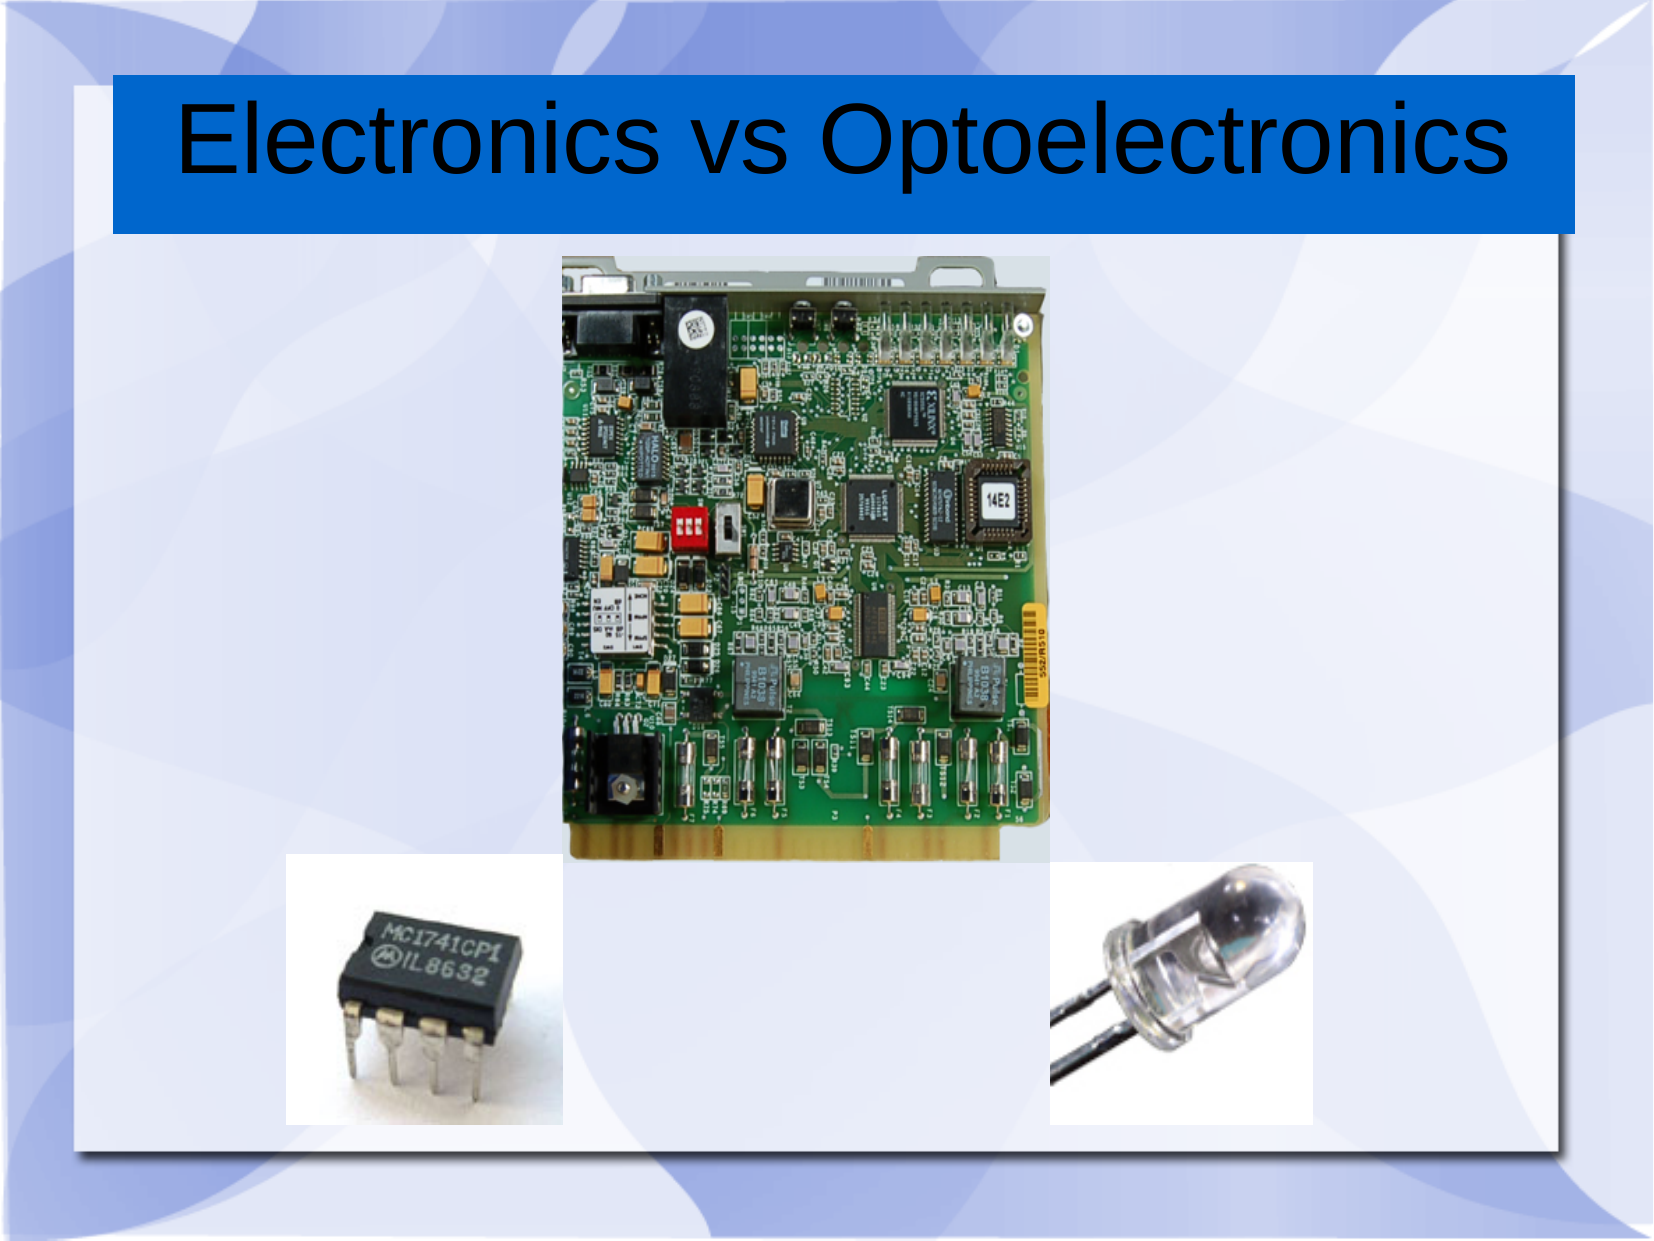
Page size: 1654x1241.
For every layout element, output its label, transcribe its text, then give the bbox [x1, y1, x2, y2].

picture [0, 0, 1654, 1241]
table_header Electronics vs Optoelectronics [113, 75, 1575, 234]
